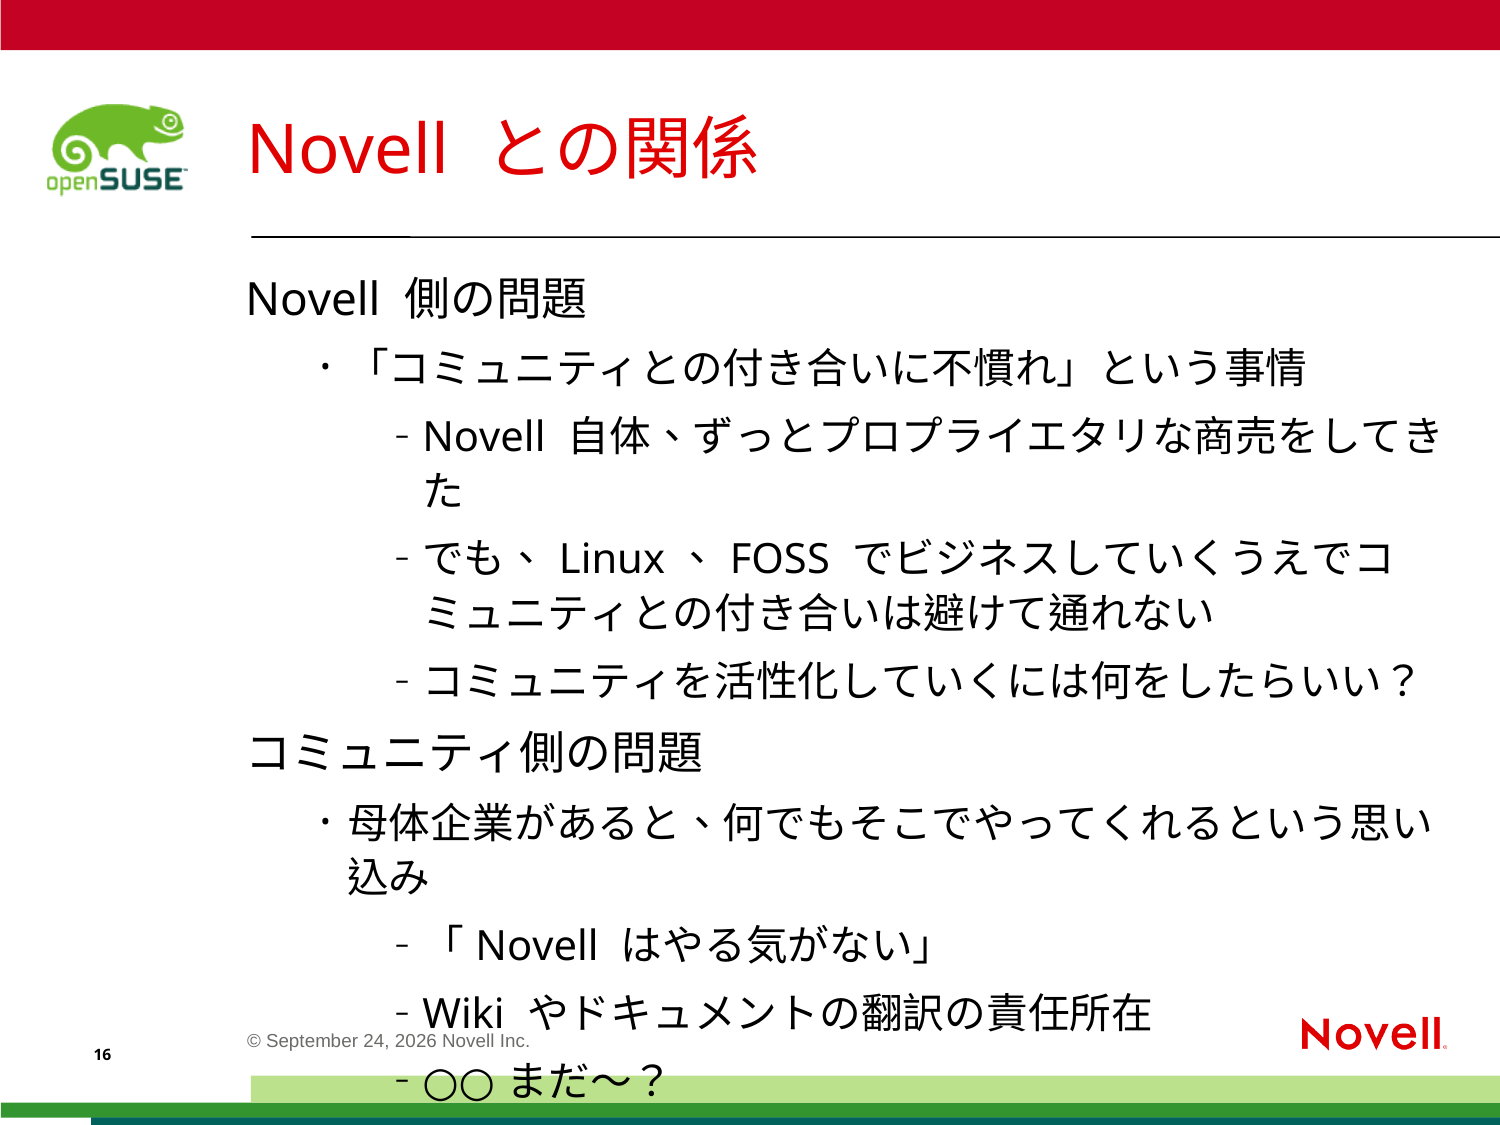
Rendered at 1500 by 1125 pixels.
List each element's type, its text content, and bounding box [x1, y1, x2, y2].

picture [47, 104, 188, 197]
list Novell 側の問題 「コミュニティとの付き合いに不慣れ」という事情 Novell 自体、ずっとプロプライエタリな商売をしてきた でも、Linux、FOSS でビジネスしていくうえでコミュニティとの付き合いは避けて通れない コミュニティを活性化していくには何をしたらいい？ コミュニティ側の問題 母体企業があると、何でもそこでやってくれるという思い込み 「Novell はやる気がない」 Wiki やドキュメントの翻訳の責任所在 ○○まだ〜？ 「openSUSE のことはコミュニティに任せる」のであればそれをはっきりとアナウンスし、権限を移譲して欲しい [245, 267, 1458, 980]
picture [1295, 1011, 1453, 1056]
title Novell との関係 [246, 68, 1409, 231]
